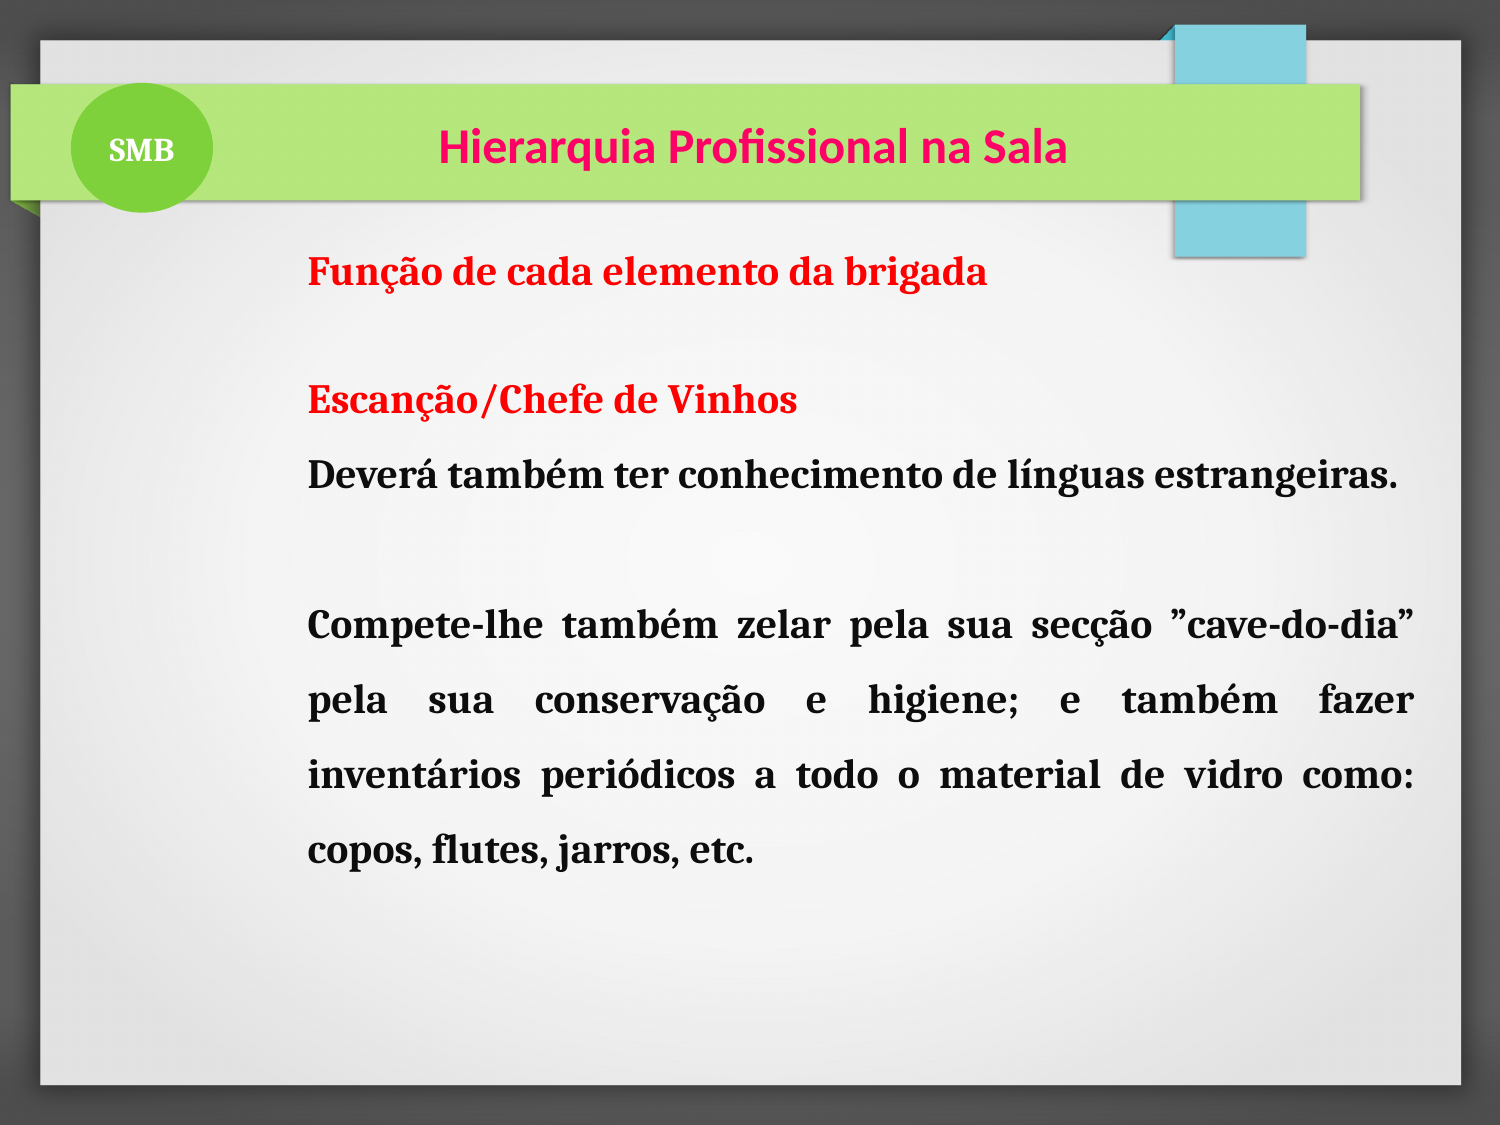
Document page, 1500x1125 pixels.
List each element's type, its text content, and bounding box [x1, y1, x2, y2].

text_box Função de cada elemento da brigada [292, 210, 1465, 301]
picture [0, 0, 1500, 1125]
text_box SMB [70, 82, 214, 213]
text_box Escanção/Chefe de Vinhos Deverá também ter conhecimento de línguas estrangeiras. Compete-lhe também zelar pela sua secção ”cave-do-dia” pela sua conservação e higiene; e também fazer inventários periódicos a todo o material de vidro como: copos, flutes, jarros, etc. [292, 339, 1430, 880]
text_box Hierarquia Profissional na Sala [221, 106, 1288, 182]
